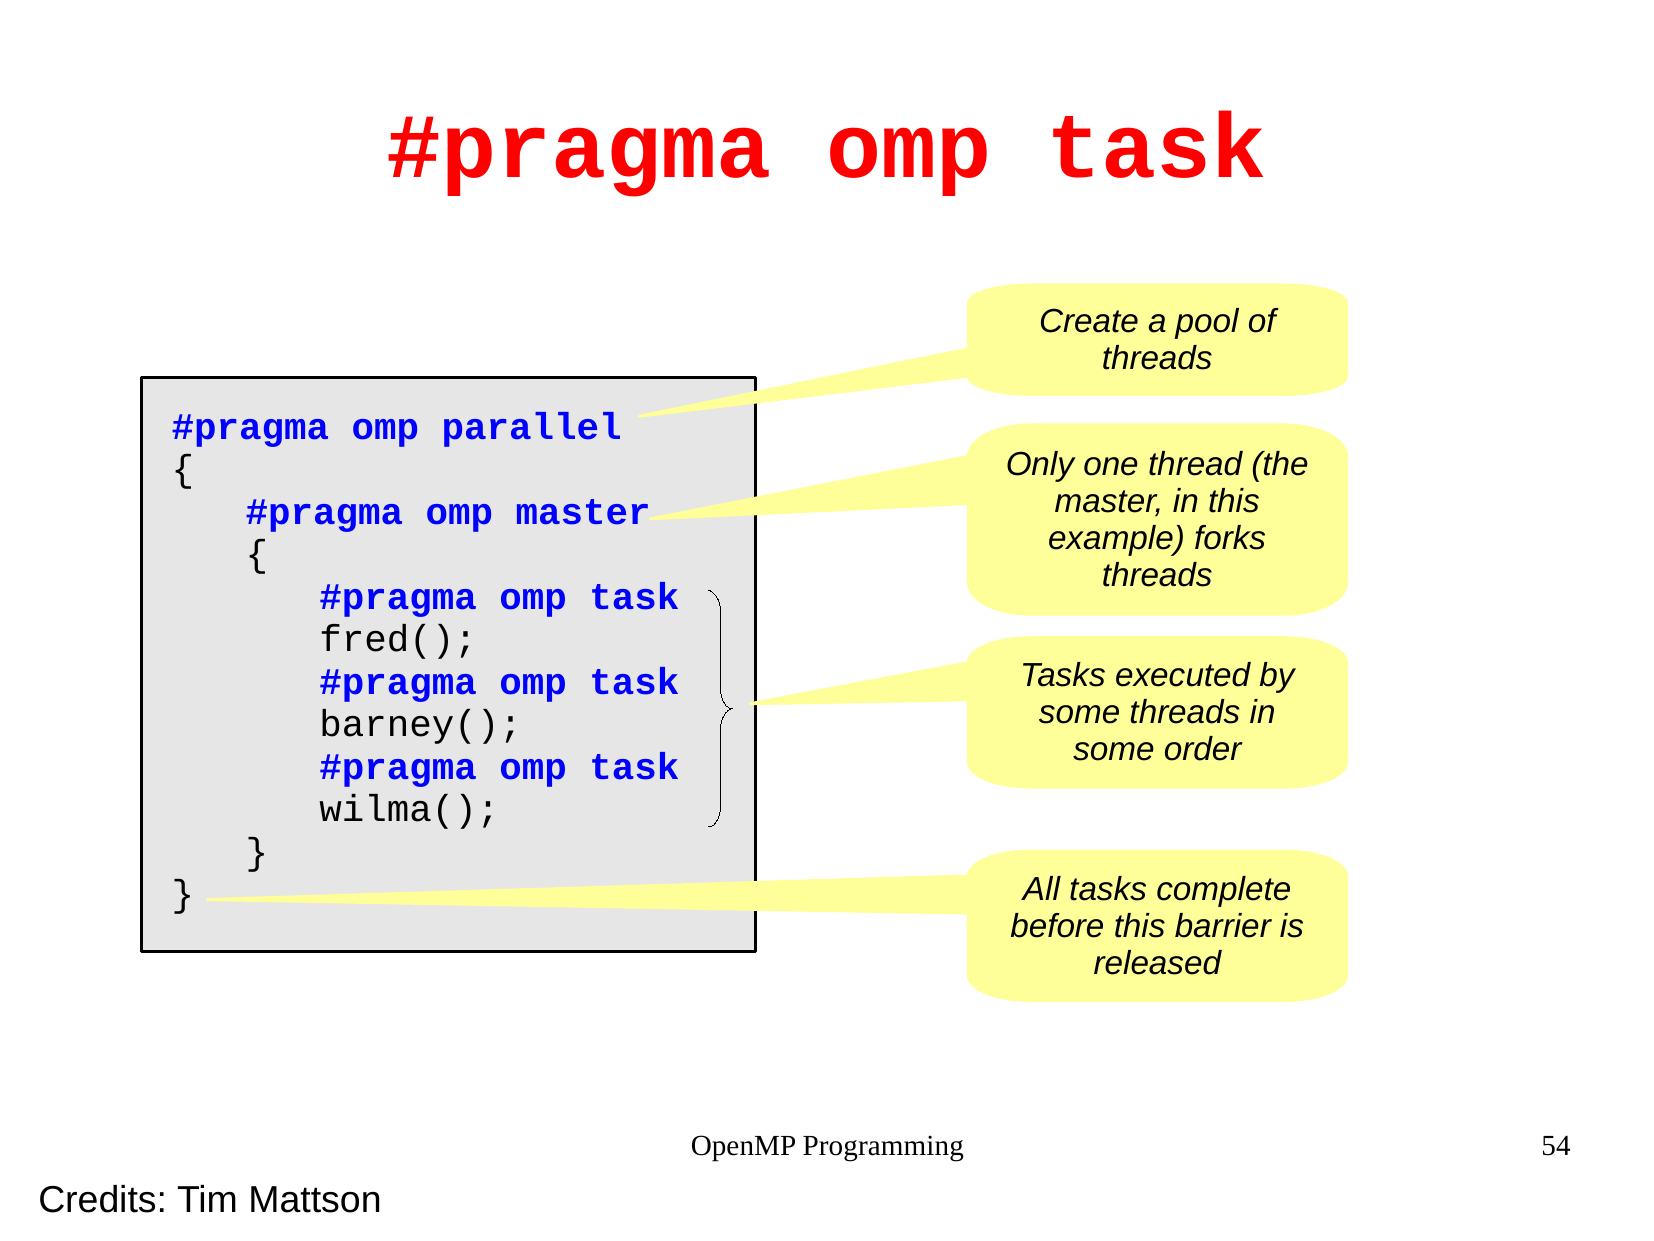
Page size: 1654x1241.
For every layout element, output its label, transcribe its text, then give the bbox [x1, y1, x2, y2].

text_box All tasks complete before this barrier is released [207, 851, 1347, 1001]
text_box Credits: Tim Mattson [23, 1171, 402, 1229]
text_box #pragma omp parallel { #pragma omp master { #pragma omp task fred(); #pragma omp task barney(); #pragma omp task wilma(); } } [141, 377, 756, 952]
text_box Only one thread (the master, in this example) forks threads [650, 424, 1347, 615]
text_box Create a pool of threads [639, 285, 1347, 417]
text_box Tasks executed by some threads in some order [750, 637, 1347, 788]
title #pragma omp task [82, 49, 1571, 257]
